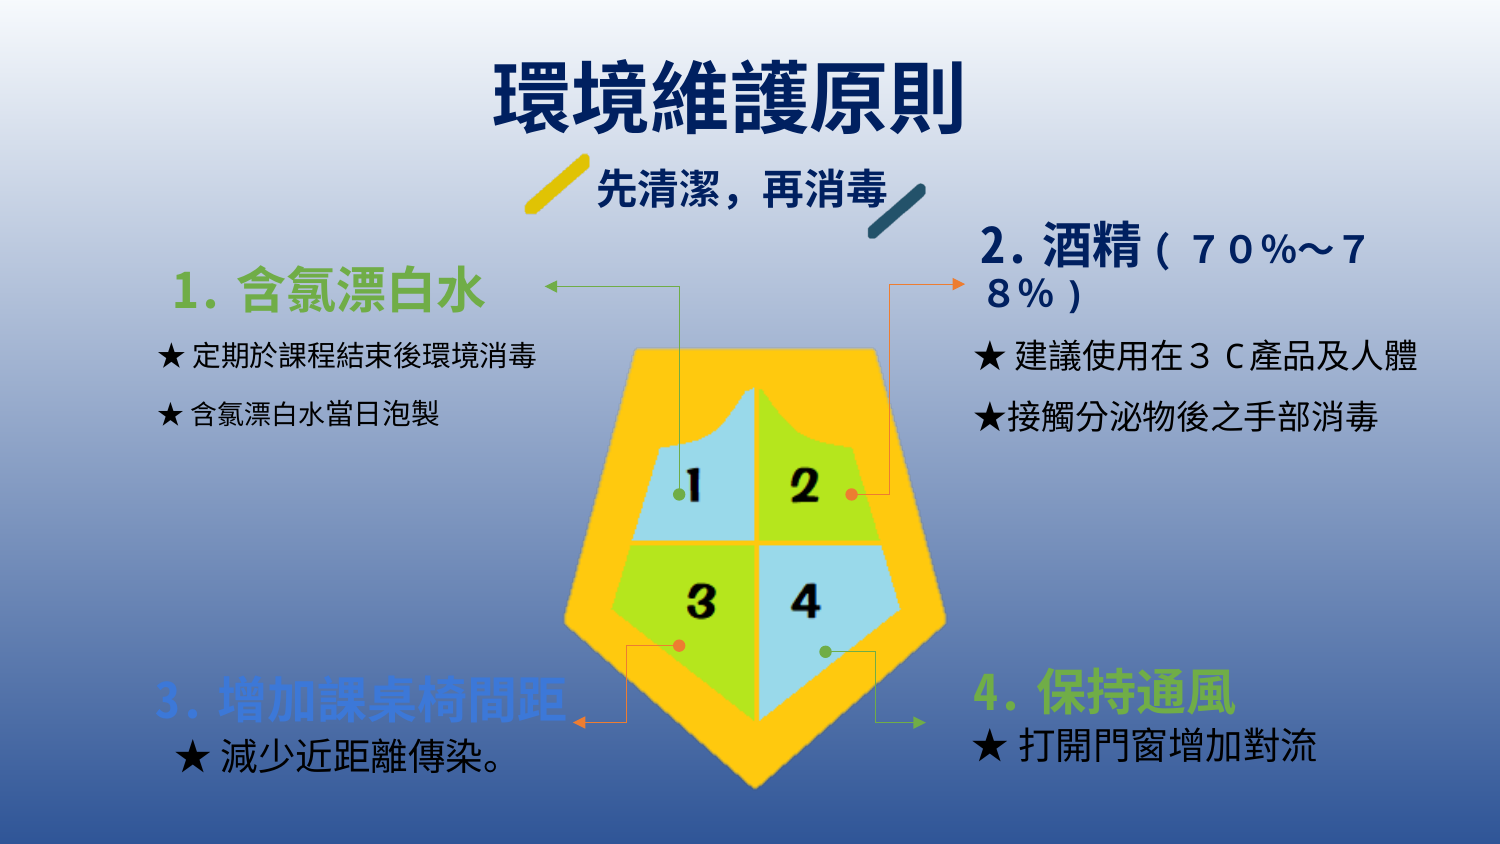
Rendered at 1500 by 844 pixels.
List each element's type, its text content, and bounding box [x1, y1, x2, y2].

title 1.含氯漂白水 [159, 242, 623, 326]
picture [867, 183, 926, 239]
picture [524, 153, 591, 217]
title 3.增加課桌椅間距 [0, 652, 557, 745]
list ★定期於課程結束後環境消毒 ★含氯漂白水當日泡製 [142, 326, 661, 446]
list ★減少近距離傳染。 [159, 722, 630, 812]
picture [557, 330, 957, 801]
title 2.酒精(７０％～７８％) [965, 237, 1488, 331]
list ★打開門窗增加對流 [956, 712, 1387, 844]
title 環境維護原則 先清潔，再消毒 [477, 99, 1134, 235]
title 4.保持通風 [959, 644, 1477, 737]
list ★建議使用在３C產品及人體 ★接觸分泌物後之手部消毒 [959, 300, 1477, 515]
